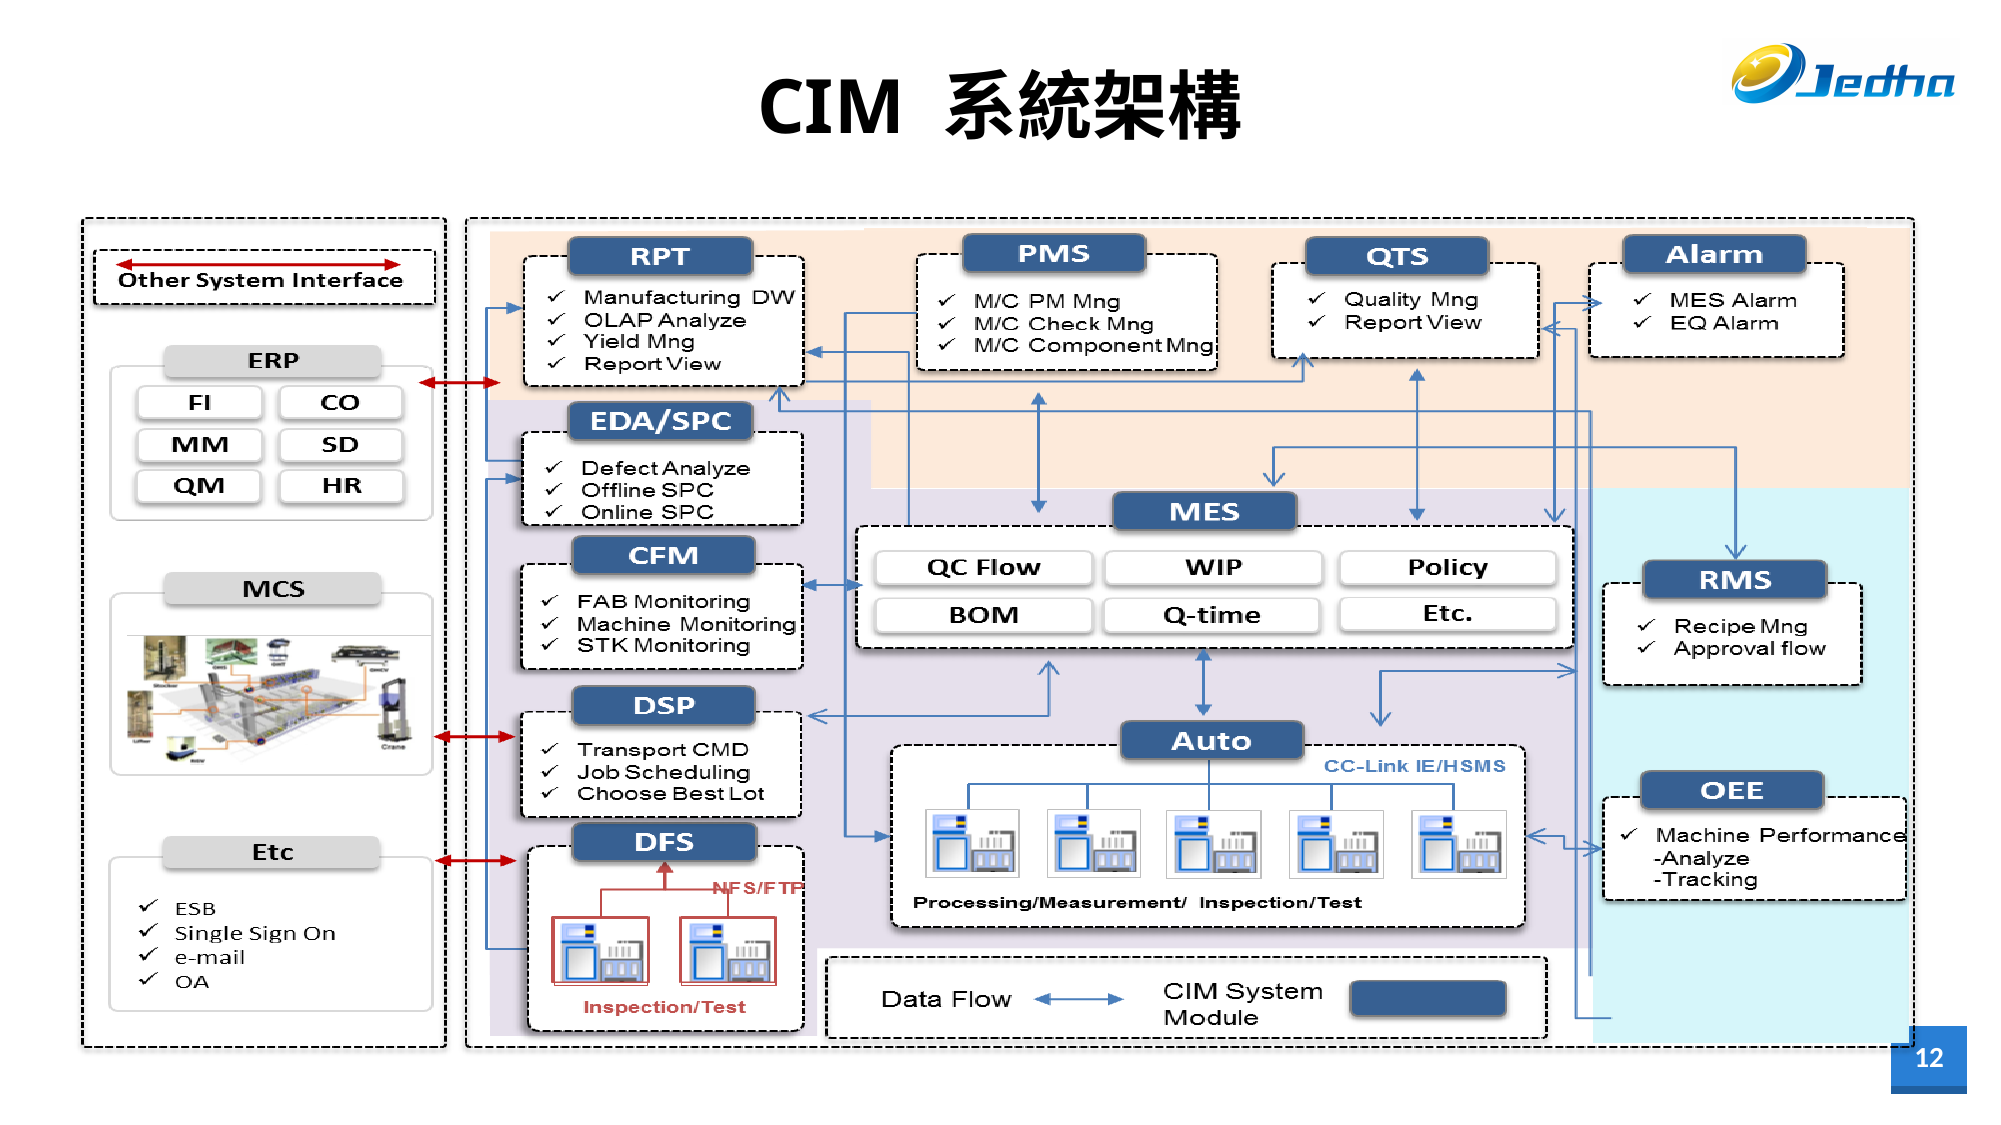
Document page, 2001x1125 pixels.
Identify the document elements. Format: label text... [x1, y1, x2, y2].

title CIM 系統架構 [110, 61, 1890, 138]
picture [72, 214, 1928, 1058]
